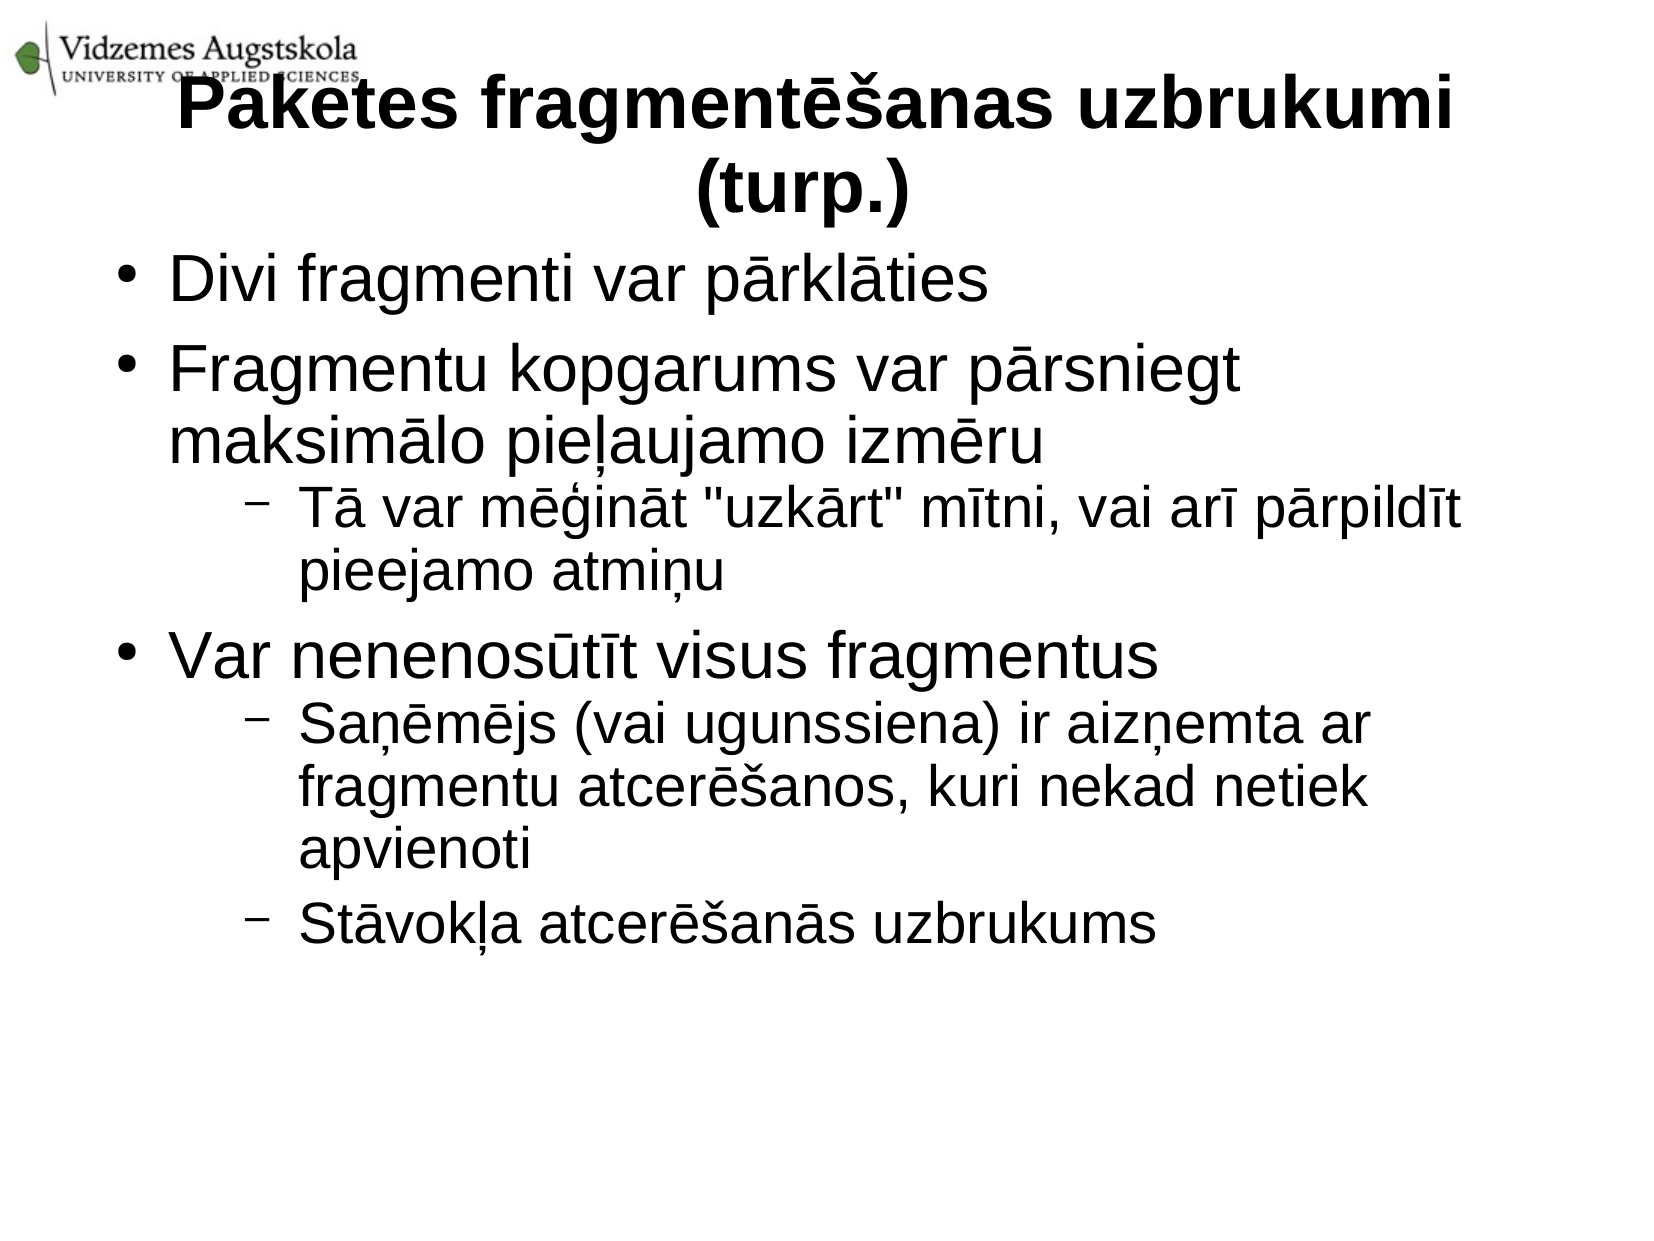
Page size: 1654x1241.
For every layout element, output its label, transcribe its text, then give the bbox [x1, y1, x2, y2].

picture [5, 2, 368, 113]
list Divi fragmenti var pārklāties Fragmentu kopgarums var pārsniegt maksimālo pieļaujamo izmēru Tā var mēģināt "uzkārt" mītni, vai arī pārpildīt pieejamo atmiņu Var nenenosūtīt visus fragmentus Saņēmējs (vai ugunssiena) ir aizņemta ar fragmentu atcerēšanos, kuri nekad netiek apvienoti Stāvokļa atcerēšanās uzbrukums [82, 236, 1569, 1107]
title Paketes fragmentēšanas uzbrukumi (turp.) [94, 51, 1512, 236]
